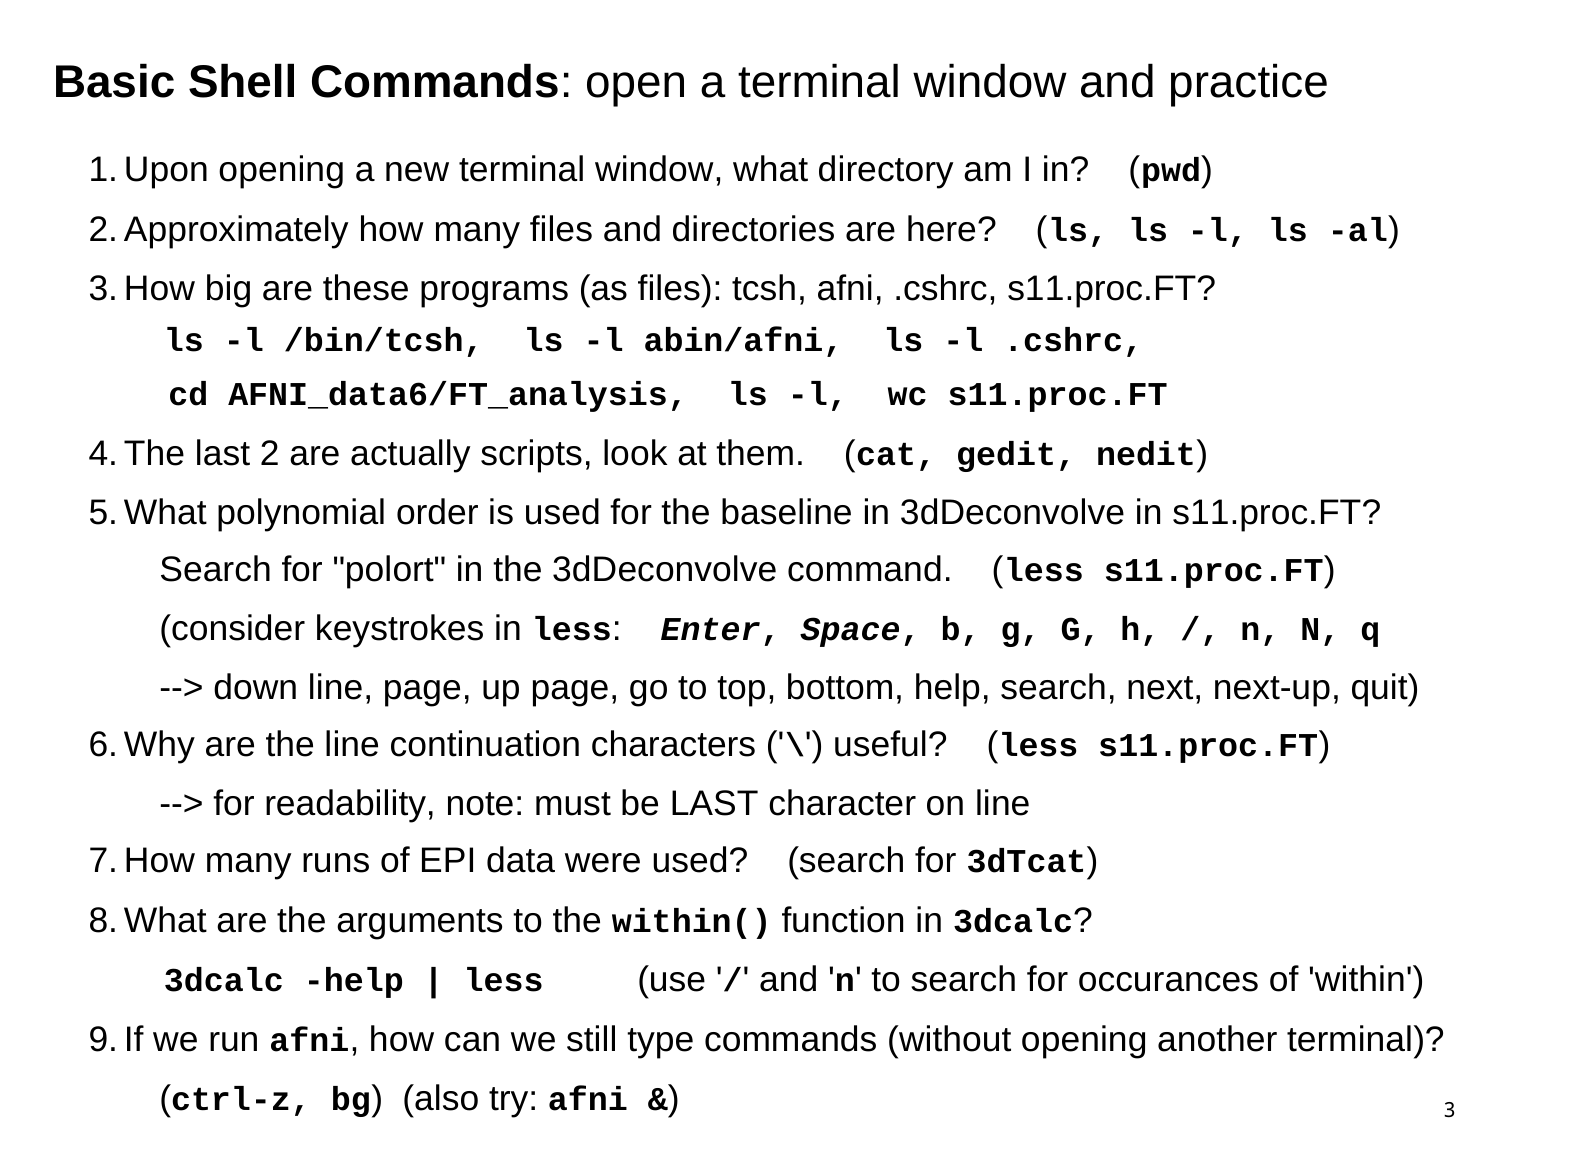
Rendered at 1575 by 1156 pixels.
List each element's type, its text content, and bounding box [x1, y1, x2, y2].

list Basic Shell Commands: open a terminal window and practice Upon opening a new terminal window, what directory am I in? (pwd) Approximately how many files and directories are here? (ls, ls -l, ls -al) How big are these programs (as files): tcsh, afni, .cshrc, s11.proc.FT? ls -l /bin/tcsh, ls -l abin/afni, ls -l .cshrc, cd AFNI_data6/FT_analysis, ls -l, wc s11.proc.FT The last 2 are actually scripts, look at them. (cat, gedit, nedit) What polynomial order is used for the baseline in 3dDeconvolve in s11.proc.FT? Search for "polort" in the 3dDeconvolve command. (less s11.proc.FT) (consider keystrokes in less: Enter, Space, b, g, G, h, /, n, N, q --> down line, page, up page, go to top, bottom, help, search, next, next-up, quit) Why are the line continuation characters ('\') useful? (less s11.proc.FT) --> for readability, note: must be LAST character on line How many runs of EPI data were used? (search for 3dTcat) What are the arguments to the within() function in 3dcalc? 3dcalc -help | less (use '/' and 'n' to search for occurances of 'within') If we run afni, how can we still type commands (without opening another terminal)? (ctrl-z, bg) (also try: afni &) [37, 37, 1538, 1126]
